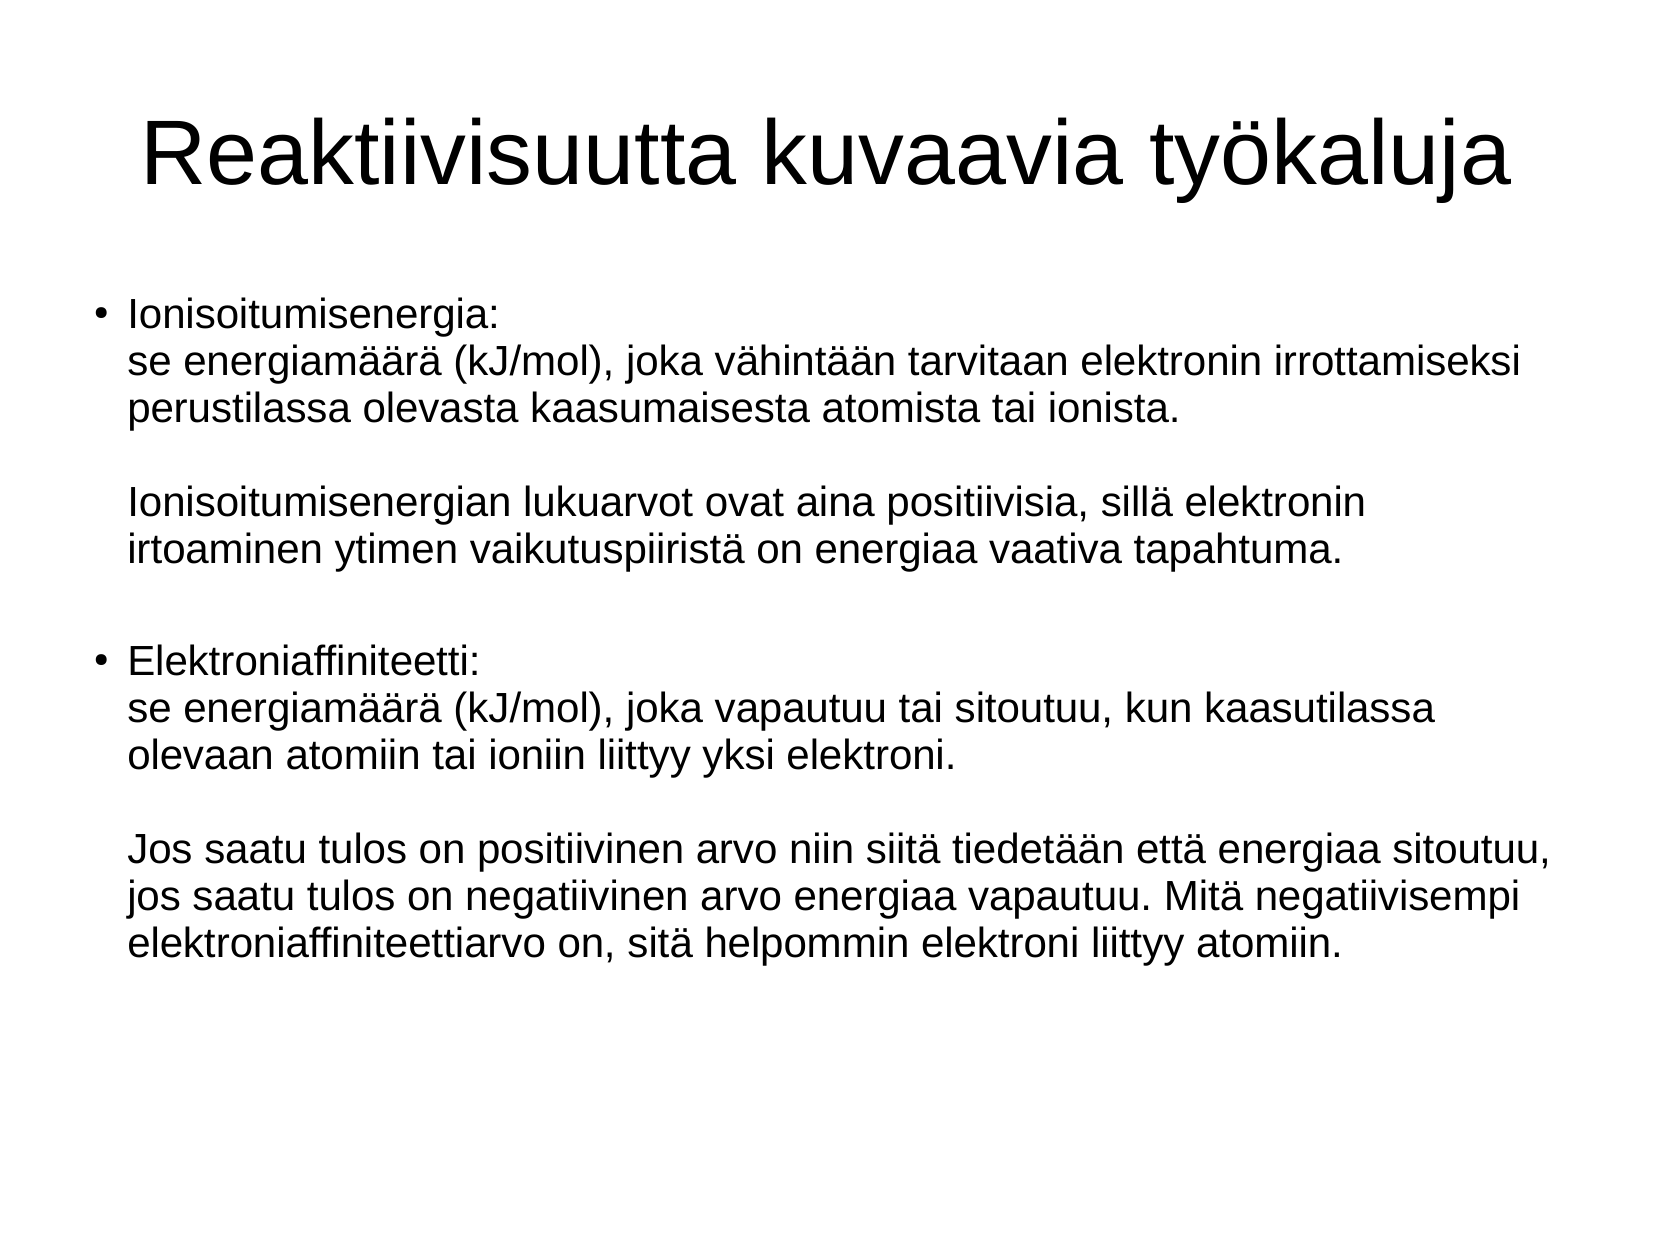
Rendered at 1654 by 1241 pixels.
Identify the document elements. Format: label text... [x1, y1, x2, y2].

list Ionisoitumisenergia: se energiamäärä (kJ/mol), joka vähintään tarvitaan elektronin irrottamiseksi perustilassa olevasta kaasumaisesta atomista tai ionista. Ionisoitumisenergian lukuarvot ovat aina positiivisia, sillä elektronin irtoaminen ytimen vaikutuspiiristä on energiaa vaativa tapahtuma. Elektroniaffiniteetti: se energiamäärä (kJ/mol), joka vapautuu tai sitoutuu, kun kaasutilassa olevaan atomiin tai ioniin liittyy yksi elektroni. Jos saatu tulos on positiivinen arvo niin siitä tiedetään että energiaa sitoutuu, jos saatu tulos on negatiivinen arvo energiaa vapautuu. Mitä negatiivisempi elektroniaffiniteettiarvo on, sitä helpommin elektroni liittyy atomiin. [82, 290, 1571, 1010]
title Reaktiivisuutta kuvaavia työkaluja [82, 49, 1571, 257]
